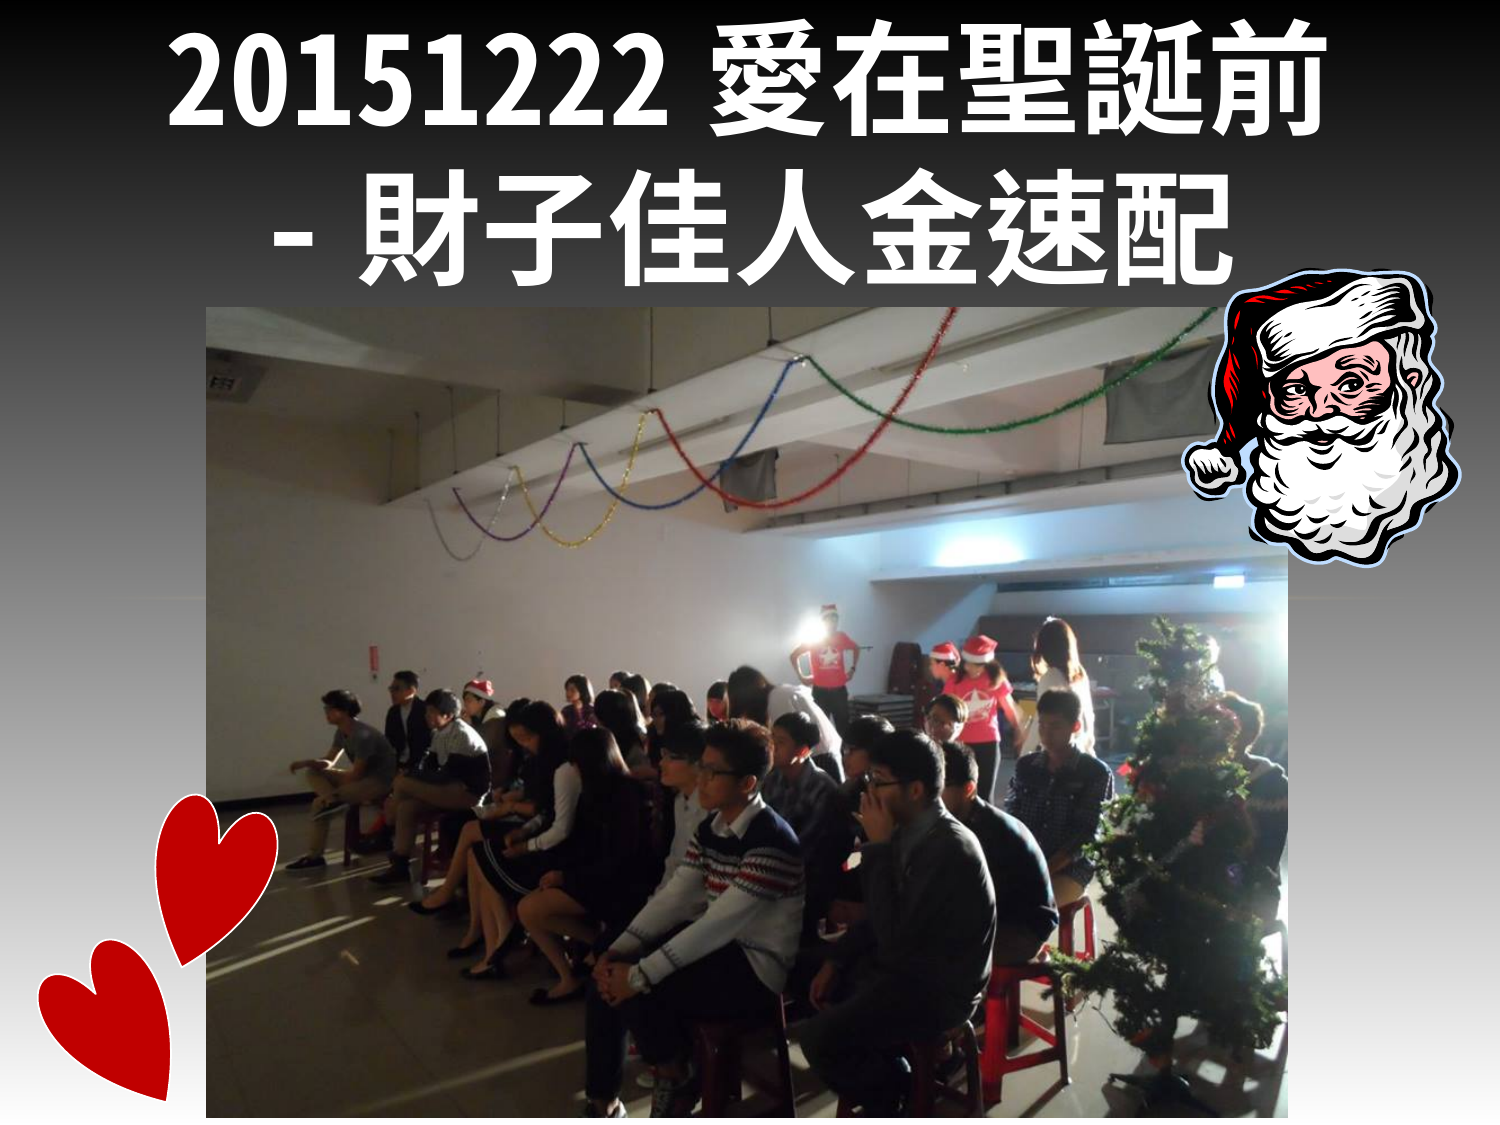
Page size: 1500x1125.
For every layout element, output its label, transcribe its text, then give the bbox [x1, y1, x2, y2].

picture [0, 0, 1500, 1118]
title 20151222愛在聖誕前 -財子佳人金速配 [53, 66, 1447, 308]
text_box [37, 939, 171, 1103]
text_box [155, 794, 278, 968]
